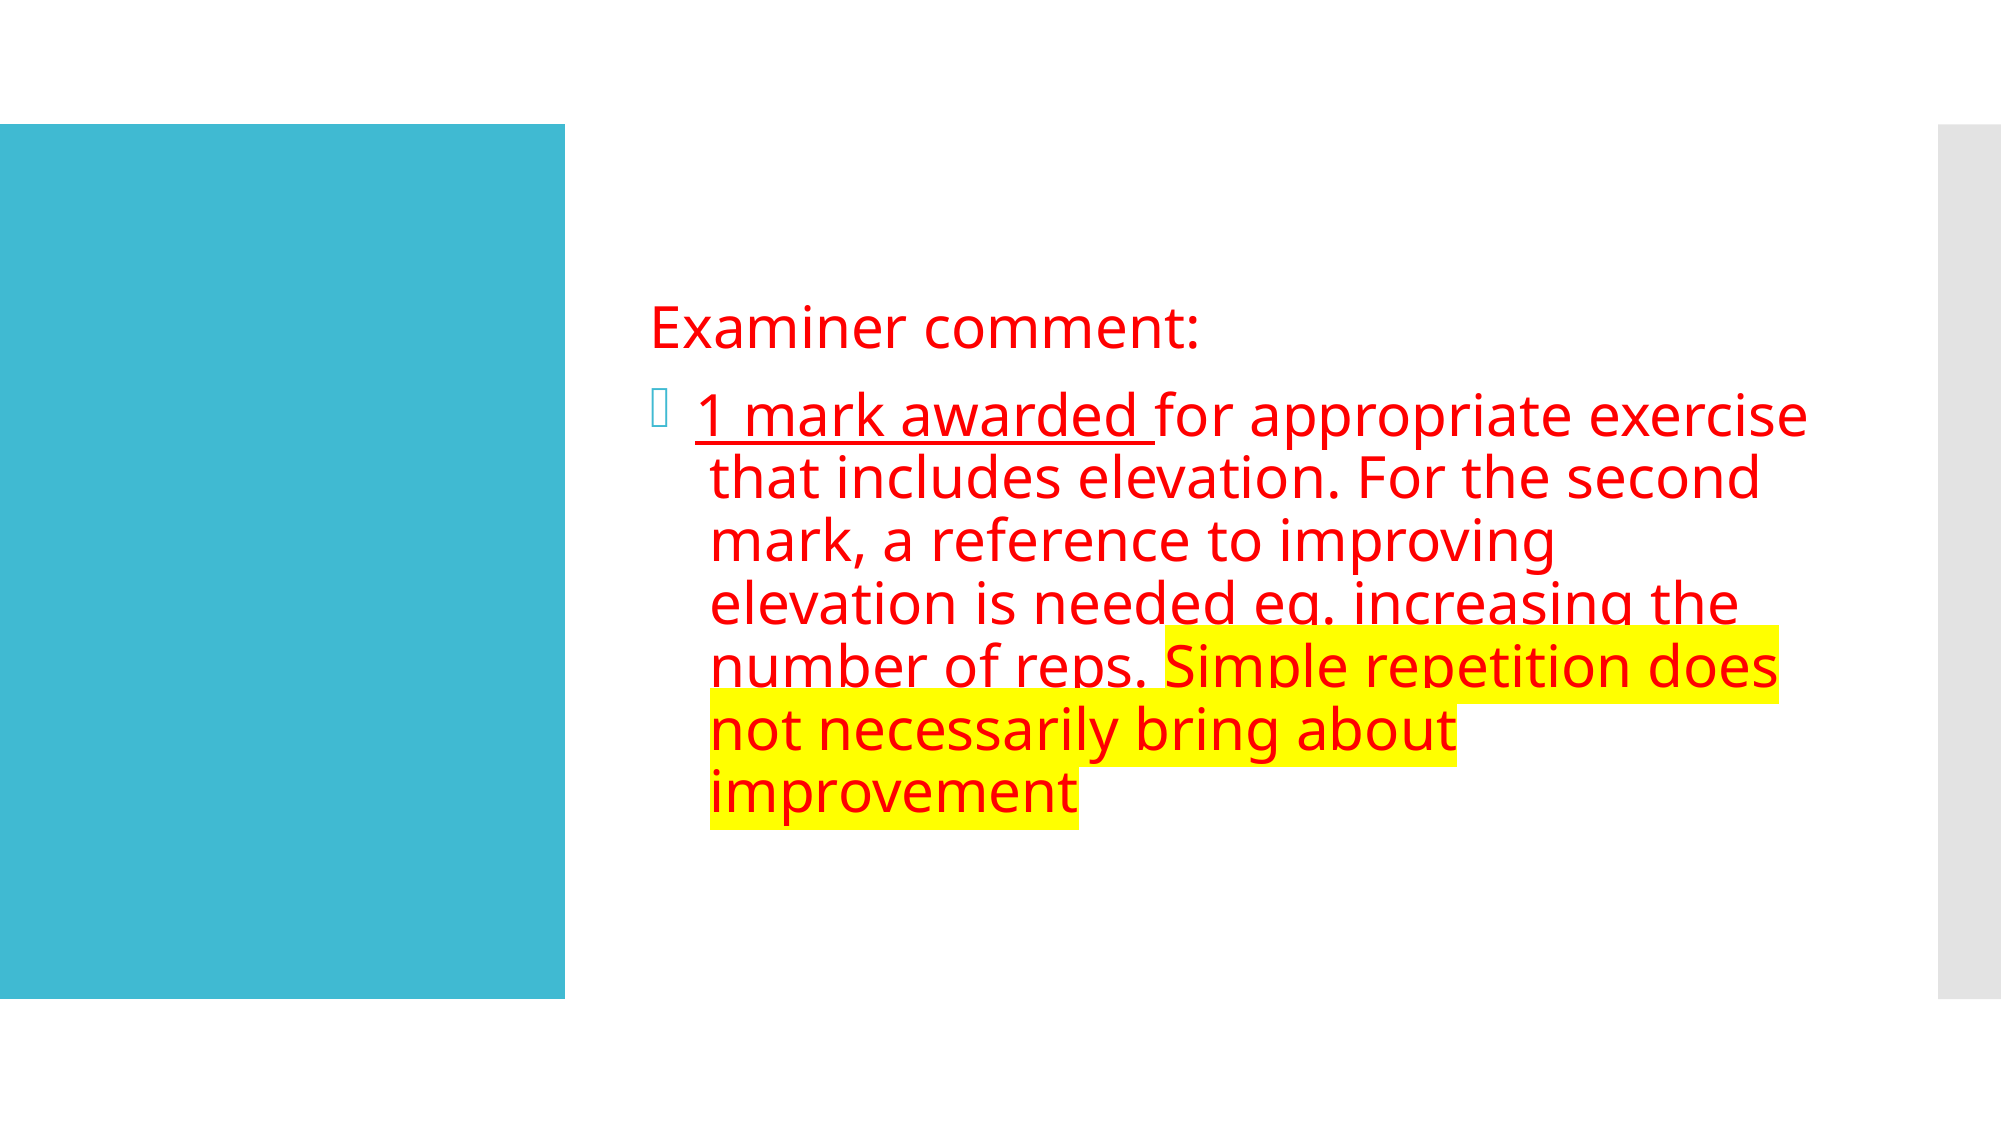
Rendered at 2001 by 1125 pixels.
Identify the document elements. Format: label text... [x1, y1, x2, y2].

list Examiner comment: 1 mark awarded for appropriate exercise that includes elevation. For the second mark, a reference to improving elevation is needed eg. increasing the number of reps. Simple repetition does not necessarily bring about improvement [634, 141, 1835, 982]
